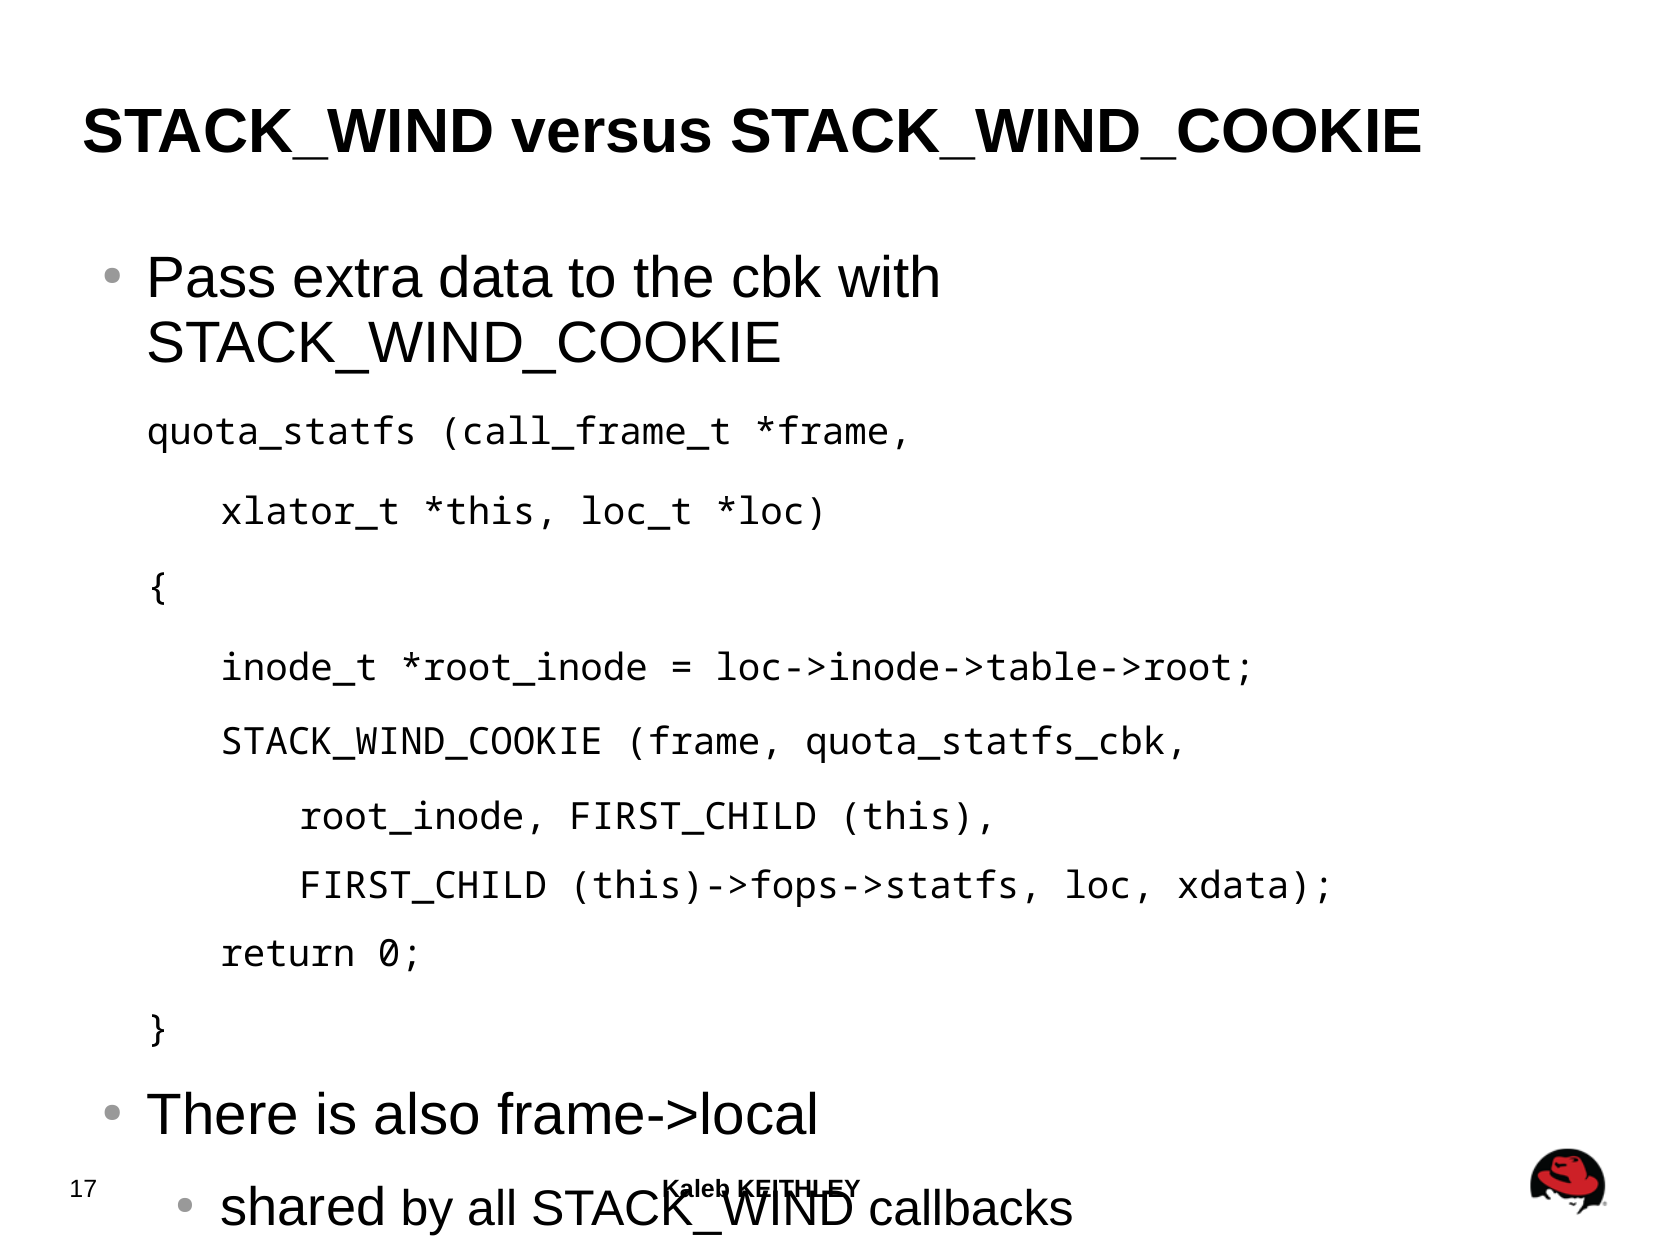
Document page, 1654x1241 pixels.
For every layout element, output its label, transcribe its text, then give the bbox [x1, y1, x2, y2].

list Pass extra data to the cbk with STACK_WIND_COOKIE quota_statfs (call_frame_t *frame, xlator_t *this, loc_t *loc) { inode_t *root_inode = loc->inode->table->root; STACK_WIND_COOKIE (frame, quota_statfs_cbk, root_inode, FIRST_CHILD (this), FIRST_CHILD (this)->fops->statfs, loc, xdata); return 0; } There is also frame->local shared by all STACK_WIND callbacks [86, 244, 1576, 1241]
picture [1576, 1146, 1613, 1224]
title STACK_WIND versus STACK_WIND_COOKIE [82, 37, 1571, 226]
